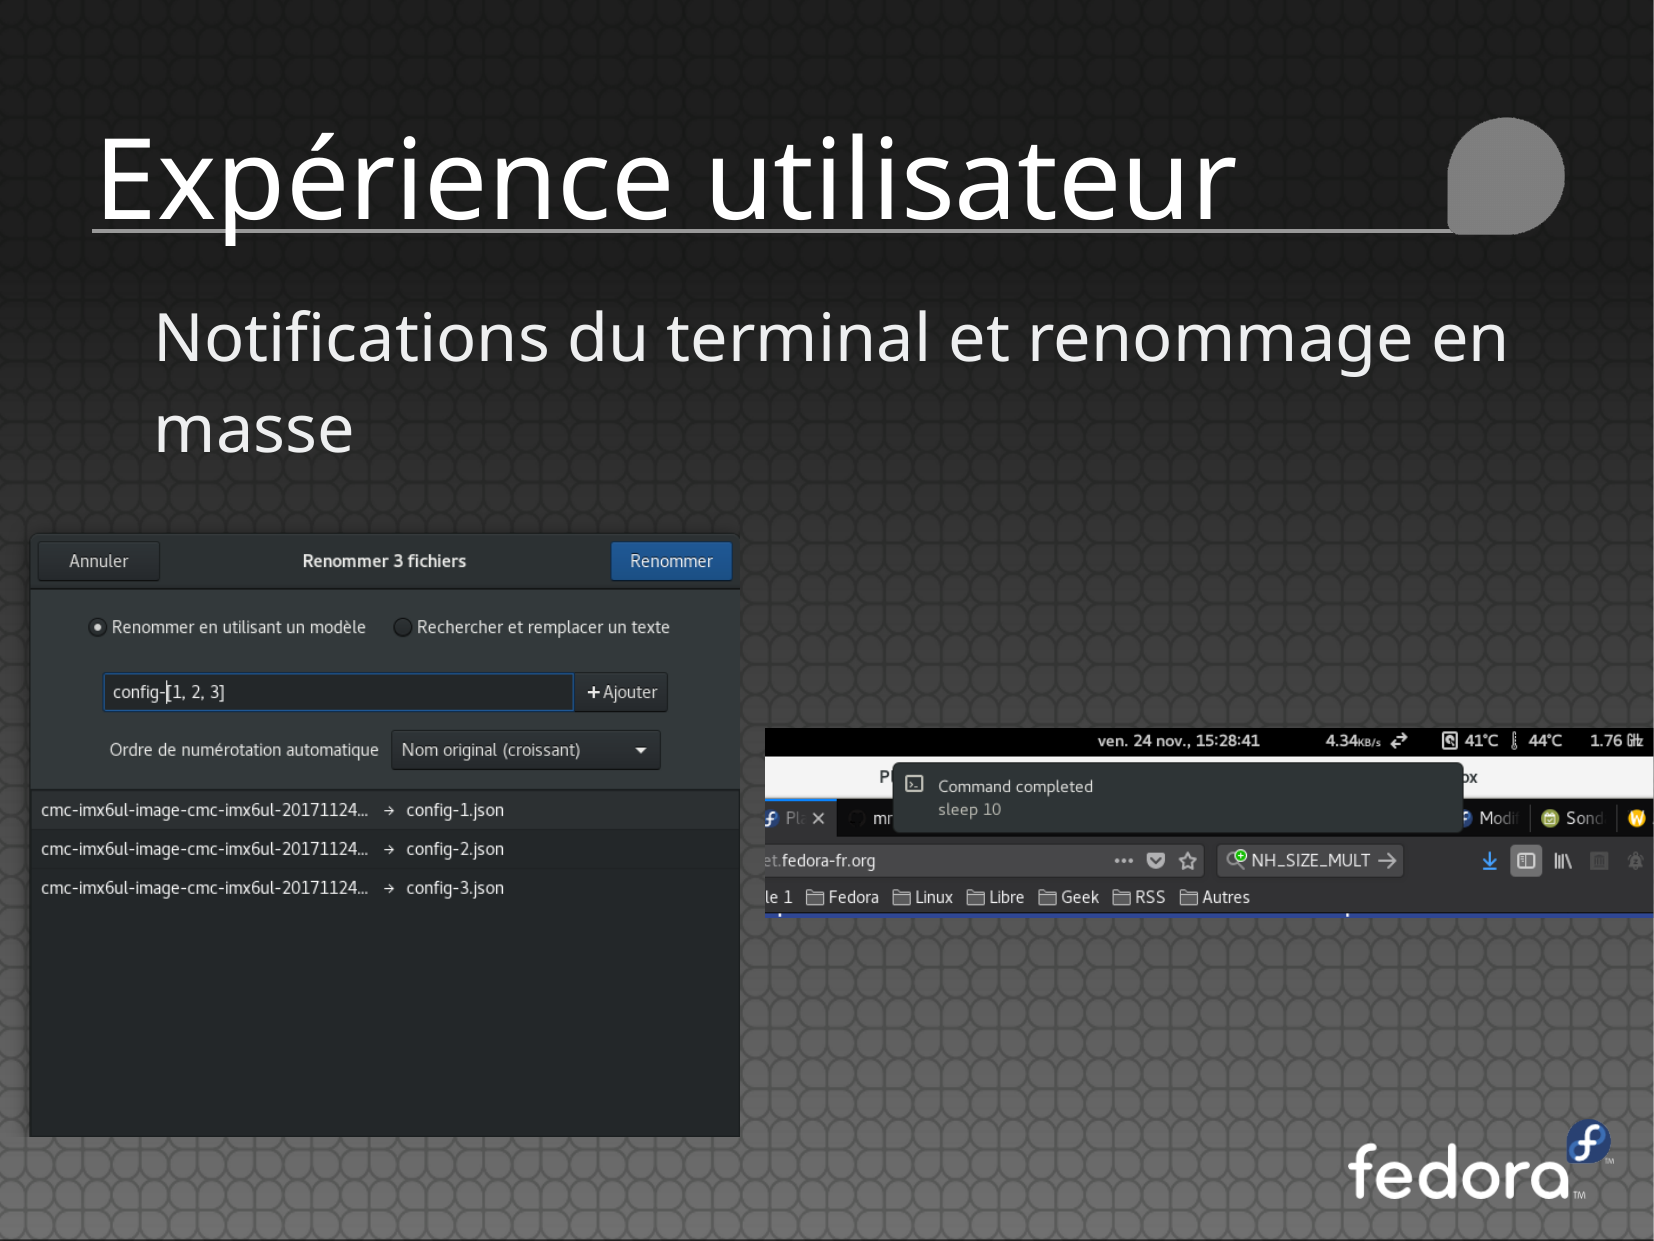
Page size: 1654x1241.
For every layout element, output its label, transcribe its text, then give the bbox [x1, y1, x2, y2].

picture [0, 0, 1654, 1241]
list Notifications du terminal et renommage en masse [82, 290, 1571, 1227]
title Expérience utilisateur [94, 100, 1426, 251]
